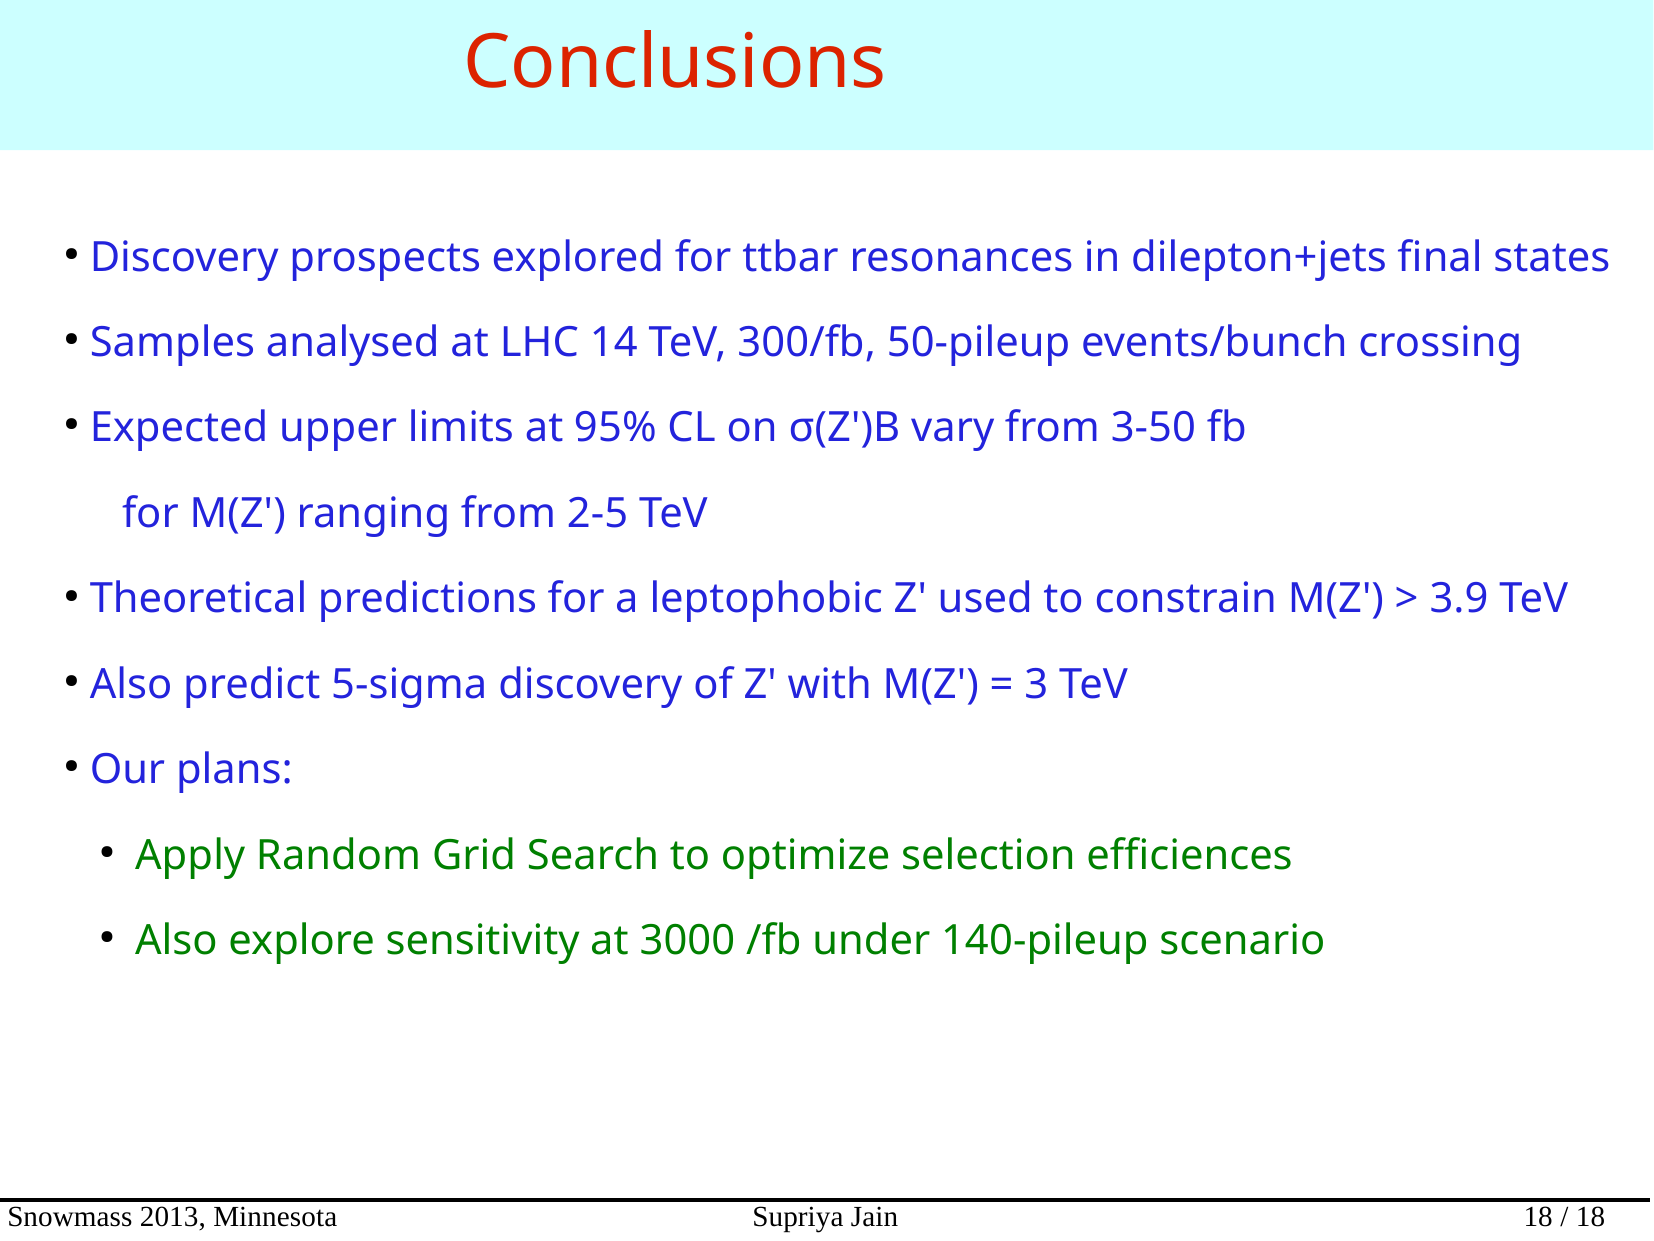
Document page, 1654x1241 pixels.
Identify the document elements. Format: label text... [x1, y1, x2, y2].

text_box Discovery prospects explored for ttbar resonances in dilepton+jets final states Samples analysed at LHC 14 TeV, 300/fb, 50-pileup events/bunch crossing Expected upper limits at 95% CL on σ(Z')B vary from 3-50 fb for M(Z') ranging from 2-5 TeV Theoretical predictions for a leptophobic Z' used to constrain M(Z') > 3.9 TeV Also predict 5-sigma discovery of Z' with M(Z') = 3 TeV Our plans: Apply Random Grid Search to optimize selection efficiences Also explore sensitivity at 3000 /fb under 140-pileup scenario [49, 190, 1654, 1021]
text_box Conclusions [0, 0, 1654, 151]
